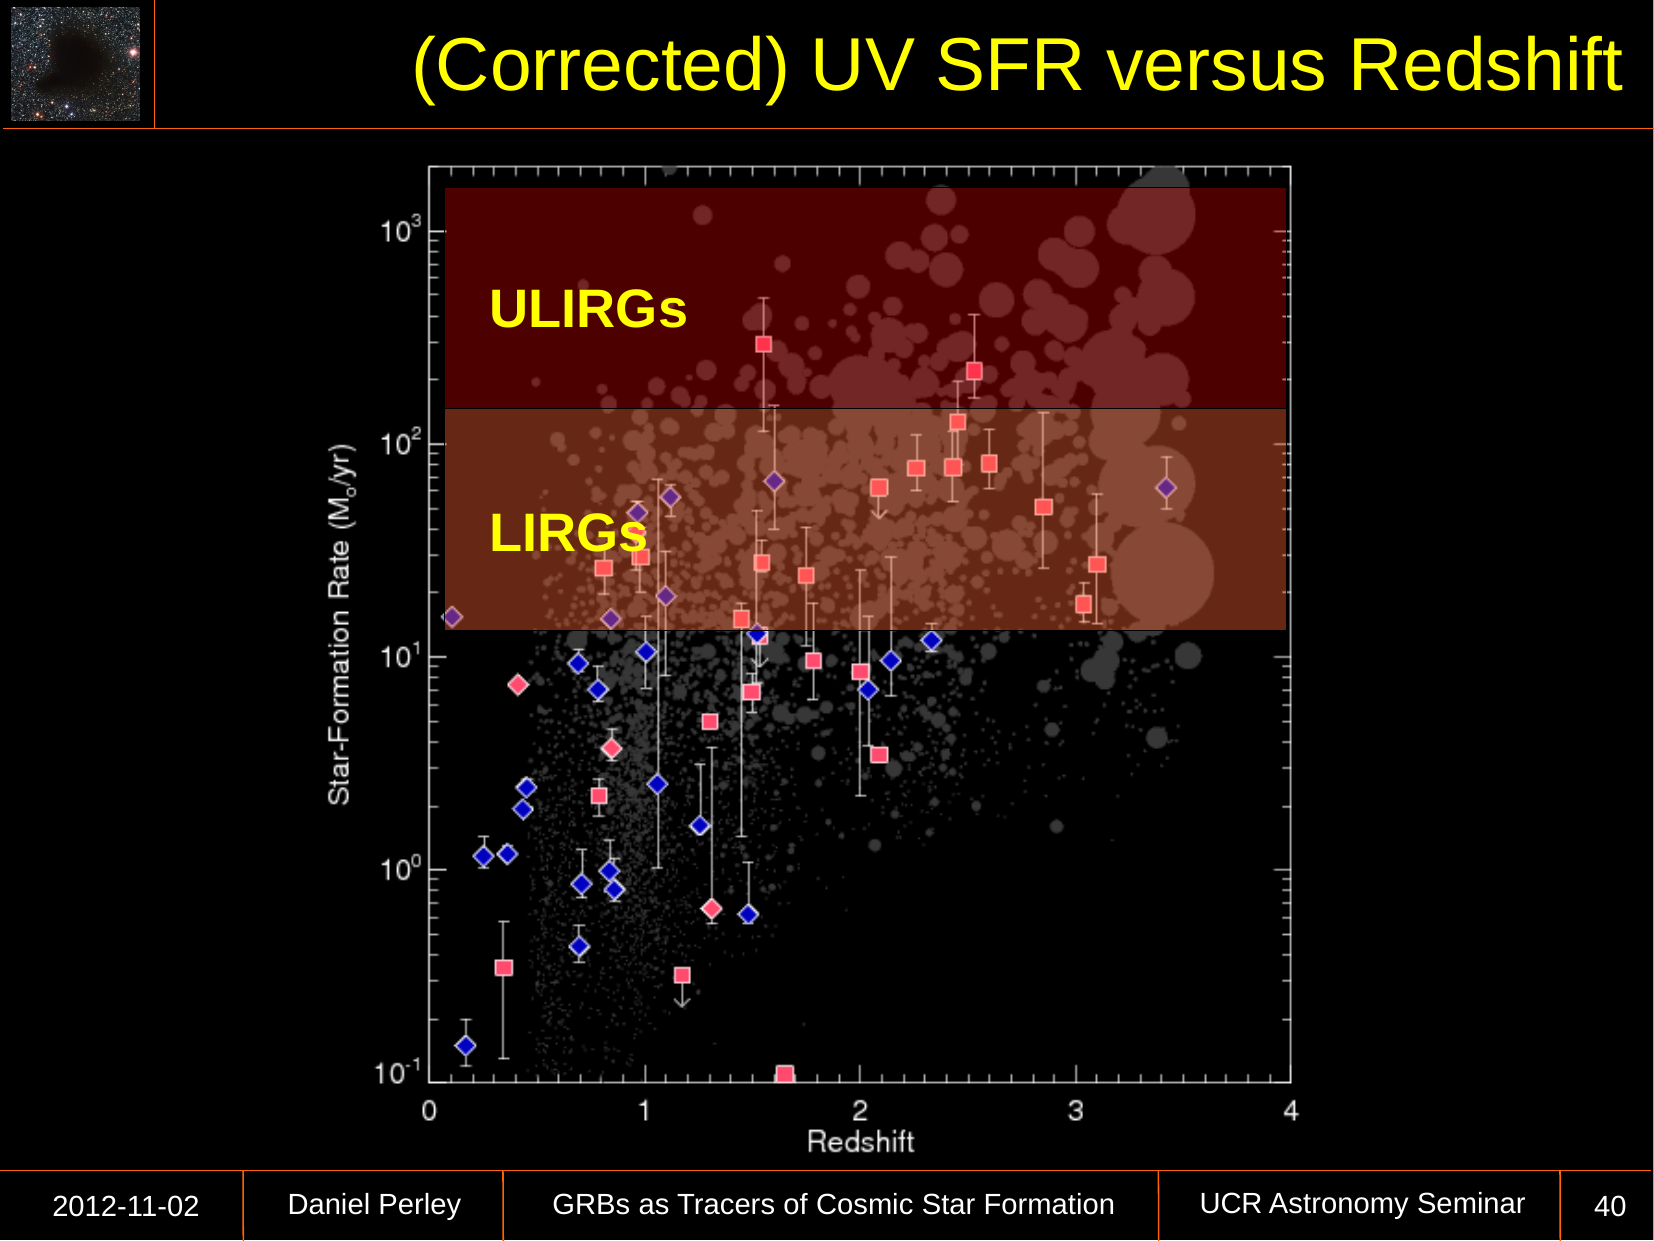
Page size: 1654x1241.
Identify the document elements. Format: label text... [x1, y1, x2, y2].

text_box [444, 187, 1287, 631]
text_box ULIRGs [474, 270, 757, 347]
text_box LIRGs [474, 495, 757, 571]
picture [288, 155, 1316, 1169]
picture [11, 7, 140, 121]
title (Corrected) UV SFR versus Redshift [187, 21, 1624, 108]
